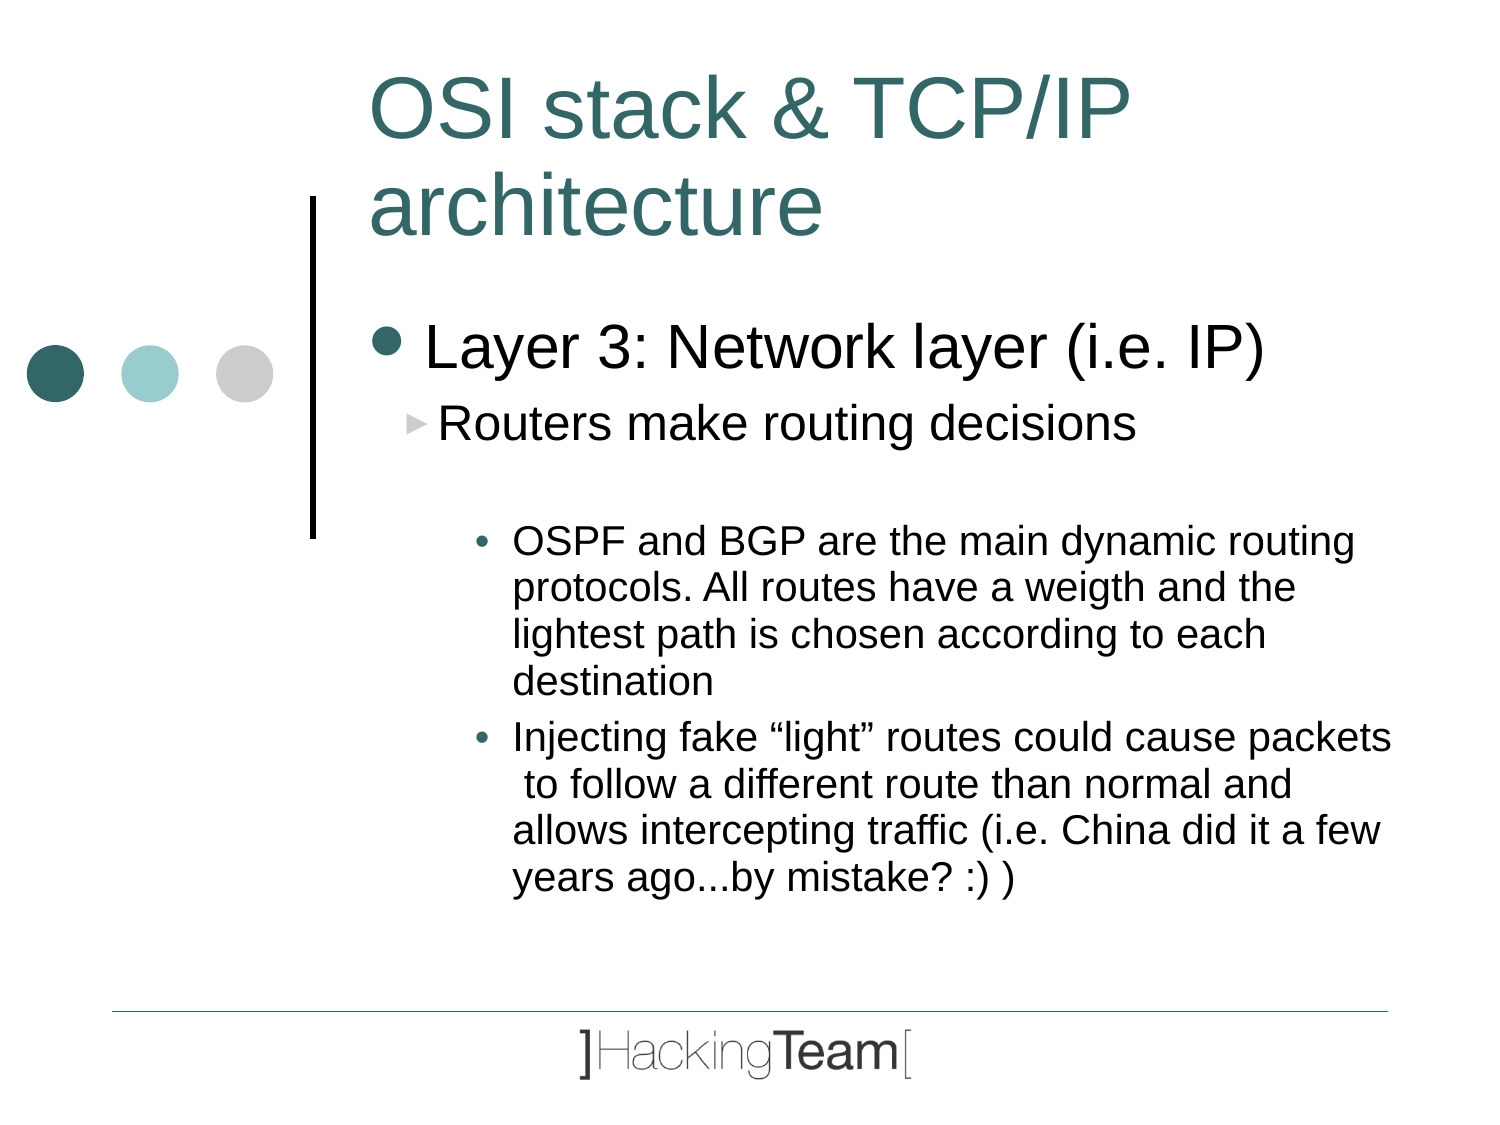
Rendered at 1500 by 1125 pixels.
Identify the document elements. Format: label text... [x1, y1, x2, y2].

list Layer 3: Network layer (i.e. IP) Routers make routing decisions OSPF and BGP are the main dynamic routing protocols. All routes have a weigth and the lightest path is chosen according to each destination Injecting fake “light” routes could cause packets to follow a different route than normal and allows intercepting traffic (i.e. China did it a few years ago...by mistake? :) ) [249, 312, 1401, 938]
picture [574, 1023, 916, 1084]
title OSI stack & TCP/IP architecture [249, 38, 1401, 275]
